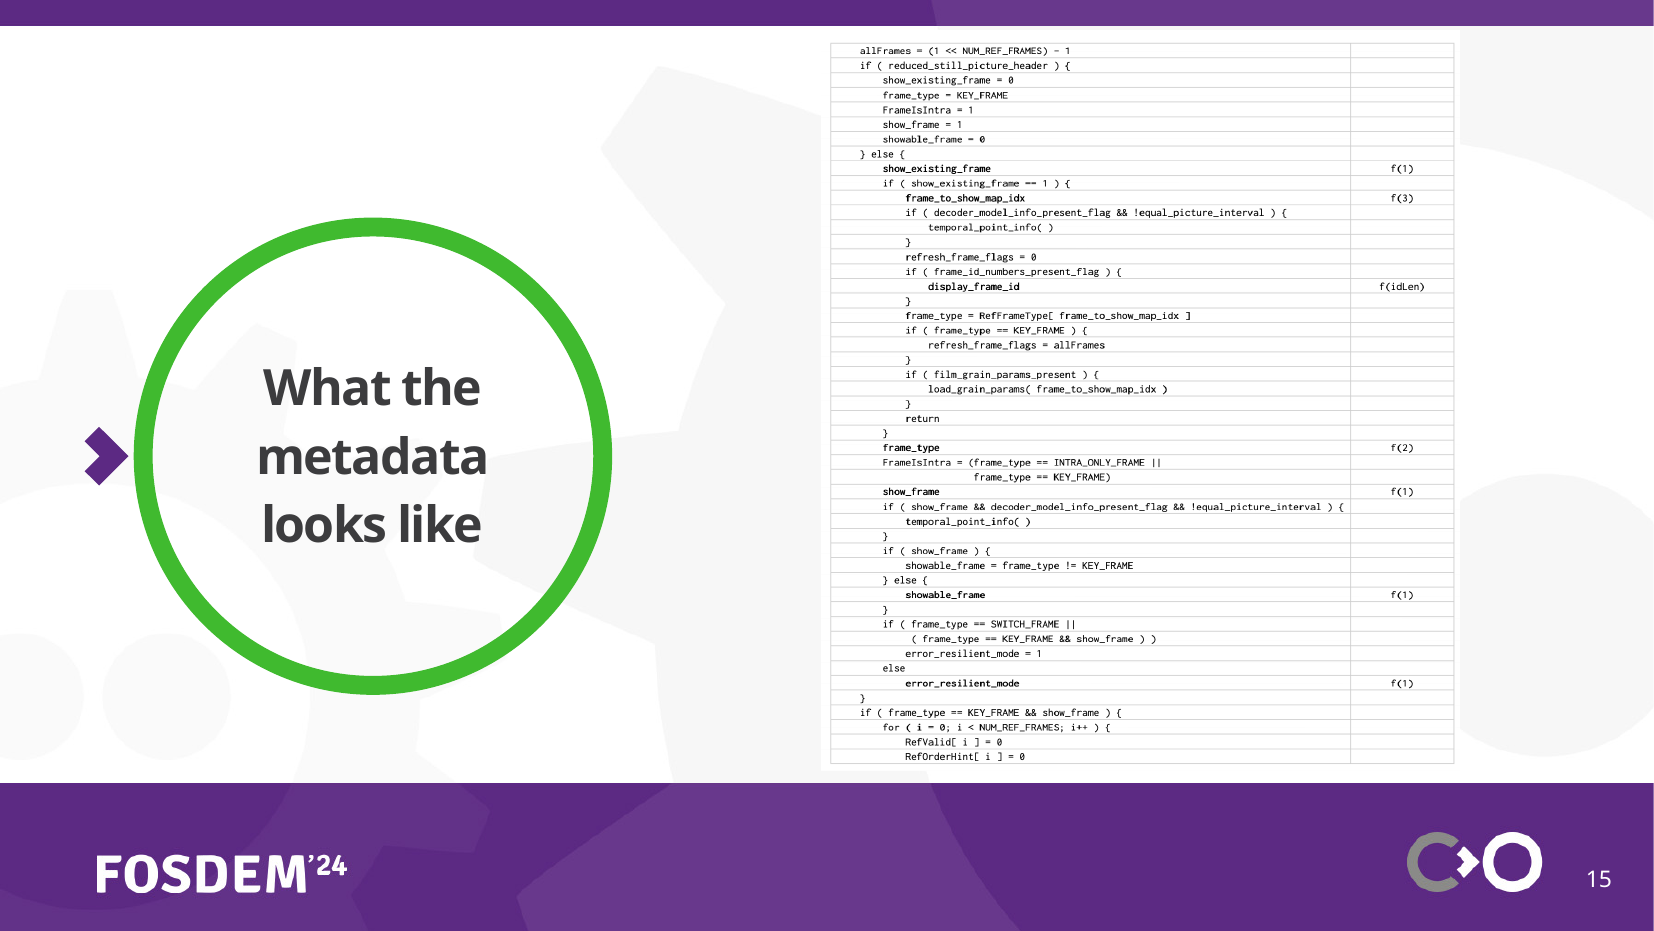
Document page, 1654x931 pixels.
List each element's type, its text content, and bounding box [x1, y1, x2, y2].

text_box What the metadata looks like [177, 265, 567, 644]
picture [0, 0, 1654, 931]
